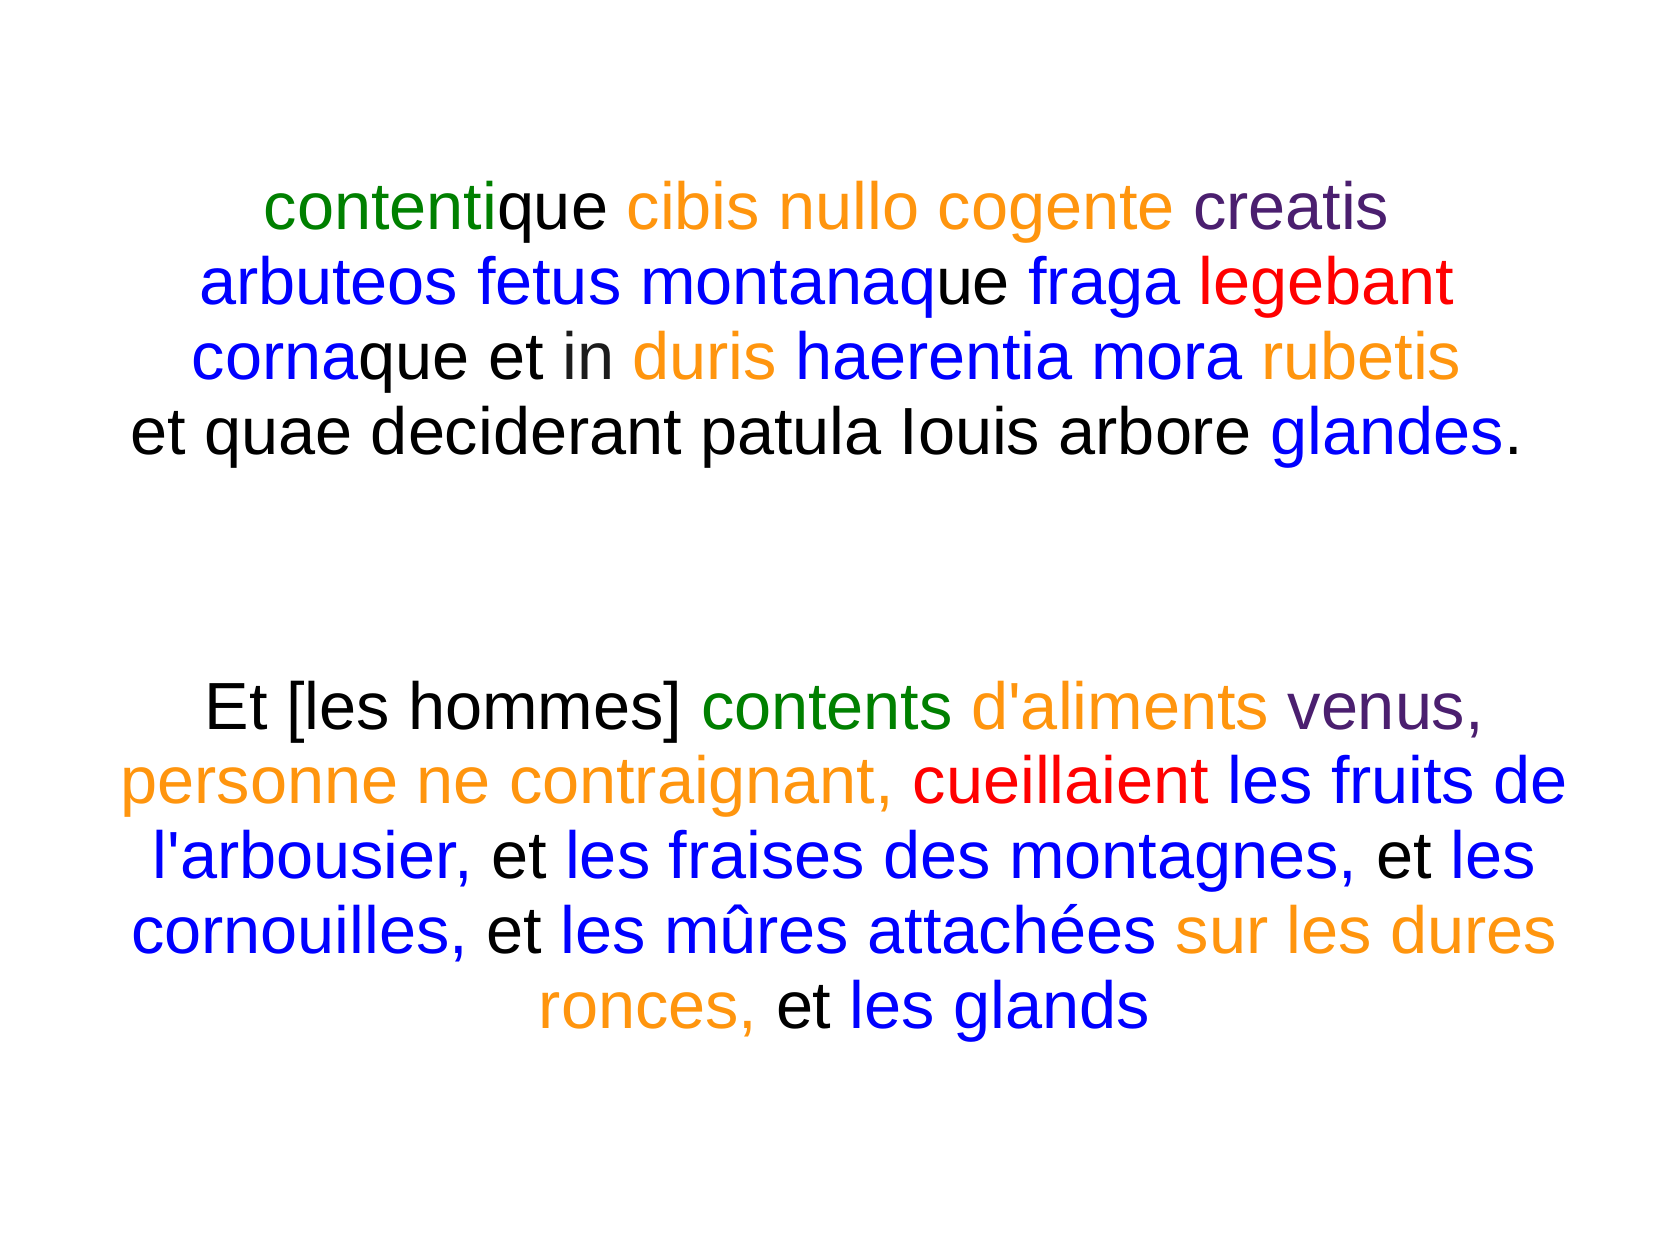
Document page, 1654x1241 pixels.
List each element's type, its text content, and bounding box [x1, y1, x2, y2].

title contentique cibis nullo cogente creatis arbuteos fetus montanaque fraga legebant cornaque et in duris haerentia mora rubetis et quae deciderant patula Iouis arbore glandes. [47, 35, 1607, 603]
subtitle Et [les hommes] contents d'aliments venus, personne ne contraignant, cueillaient les fruits de l'arbousier, et les fraises des montagnes, et les cornouilles, et les mûres attachées sur les dures ronces, et les glands [82, 602, 1571, 1109]
